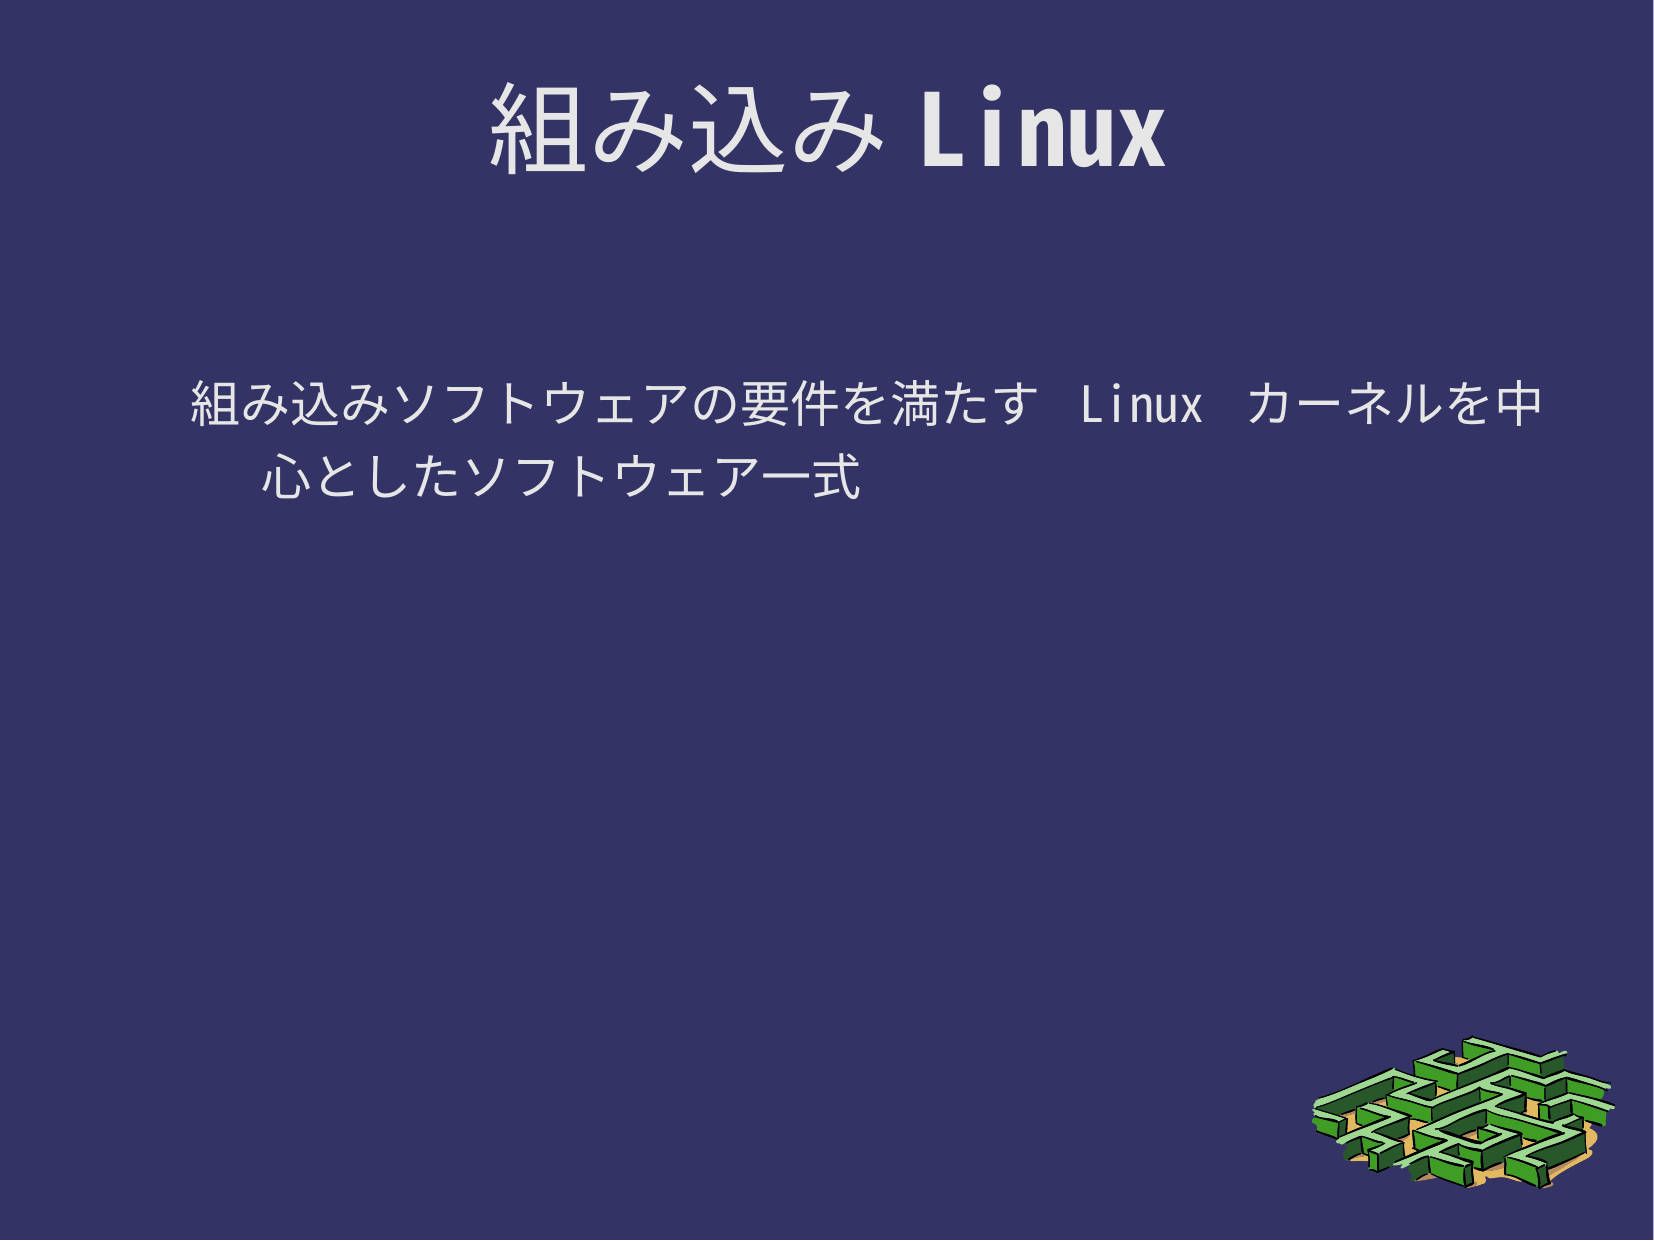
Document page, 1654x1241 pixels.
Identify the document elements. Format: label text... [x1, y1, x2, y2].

title 組み込みLinux [121, 19, 1534, 227]
list 組み込みソフトウェアの要件を満たす Linux カーネルを中心としたソフトウェア一式 [178, 364, 1570, 1147]
